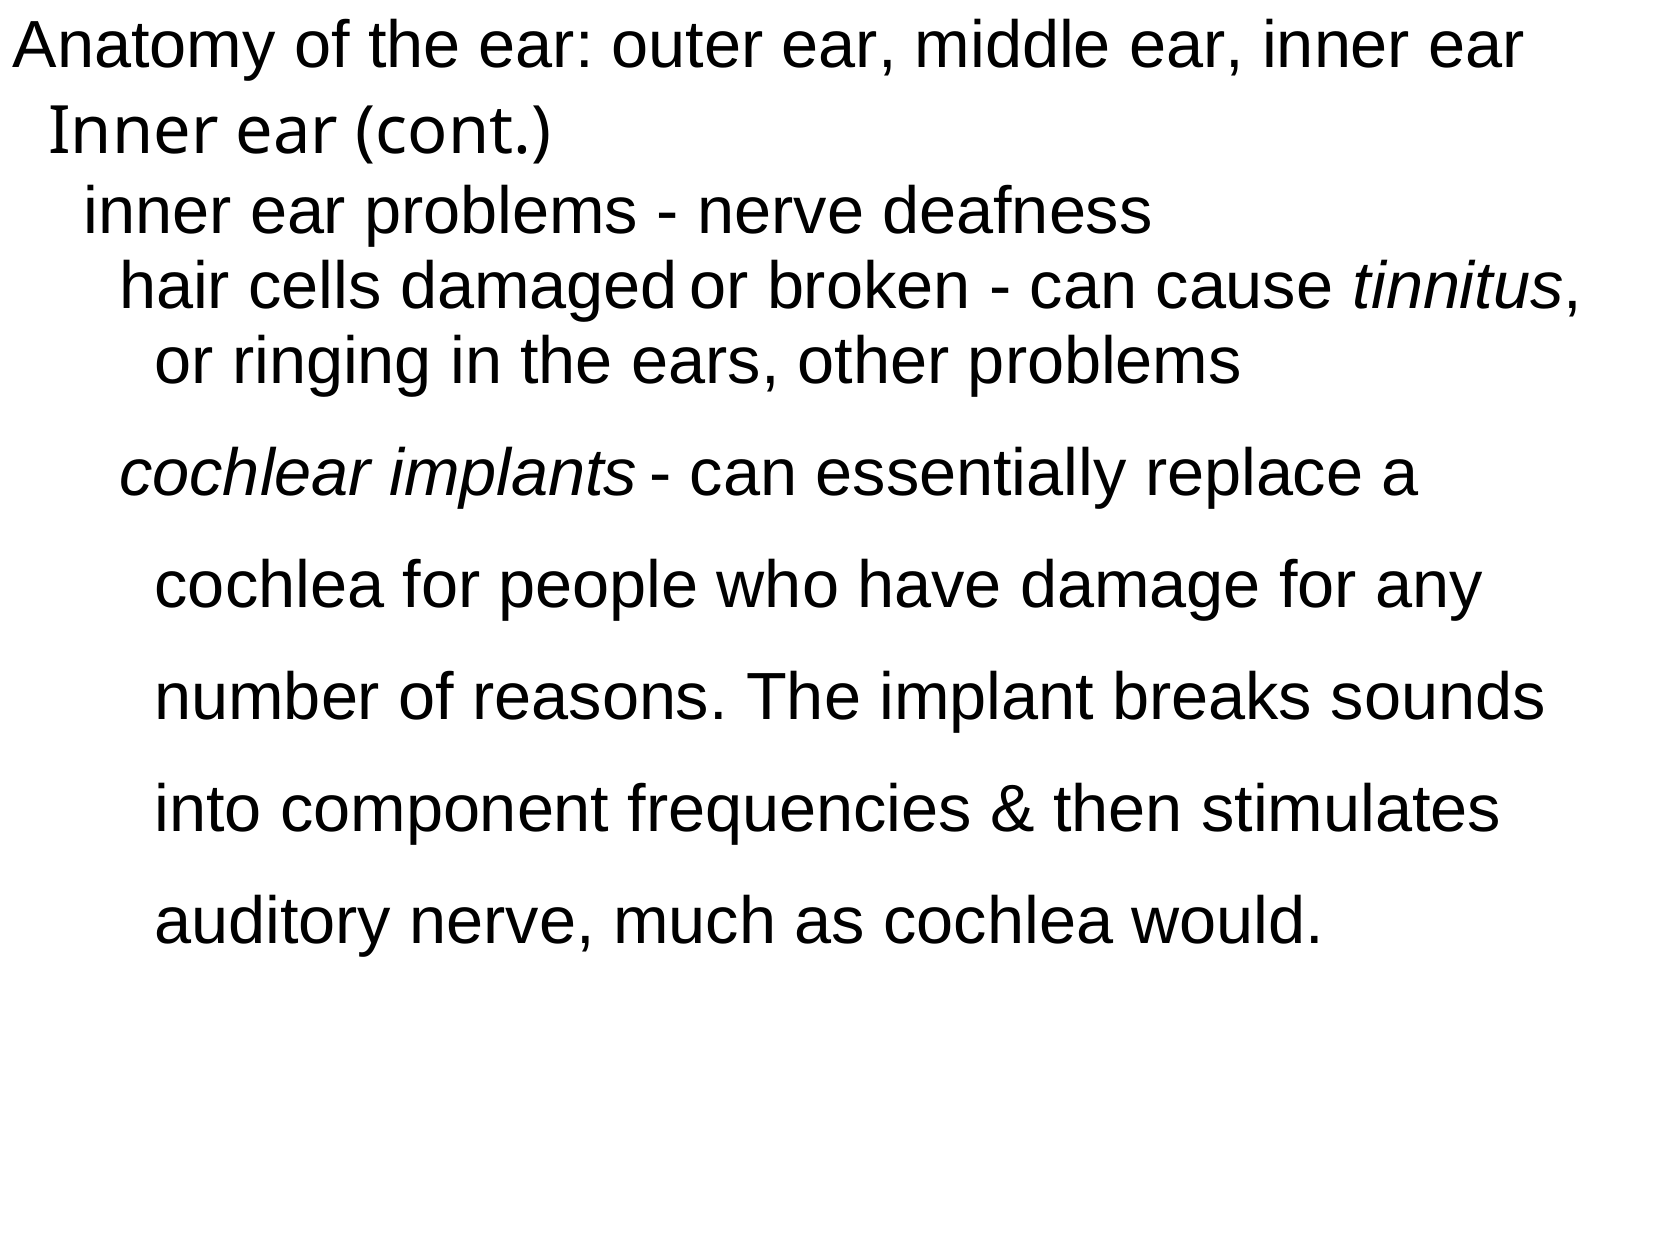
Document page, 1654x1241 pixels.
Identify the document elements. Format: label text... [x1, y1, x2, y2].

text_box Anatomy of the ear: outer ear, middle ear, inner ear Inner ear (cont.) inner ear problems - nerve deafness hair cells damaged or broken - can cause tinnitus, or ringing in the ears, other problems cochlear implants - can essentially replace a cochlea for people who have damage for any number of reasons. The implant breaks sounds into component frequencies & then stimulates auditory nerve, much as cochlea would. [0, 0, 1651, 978]
